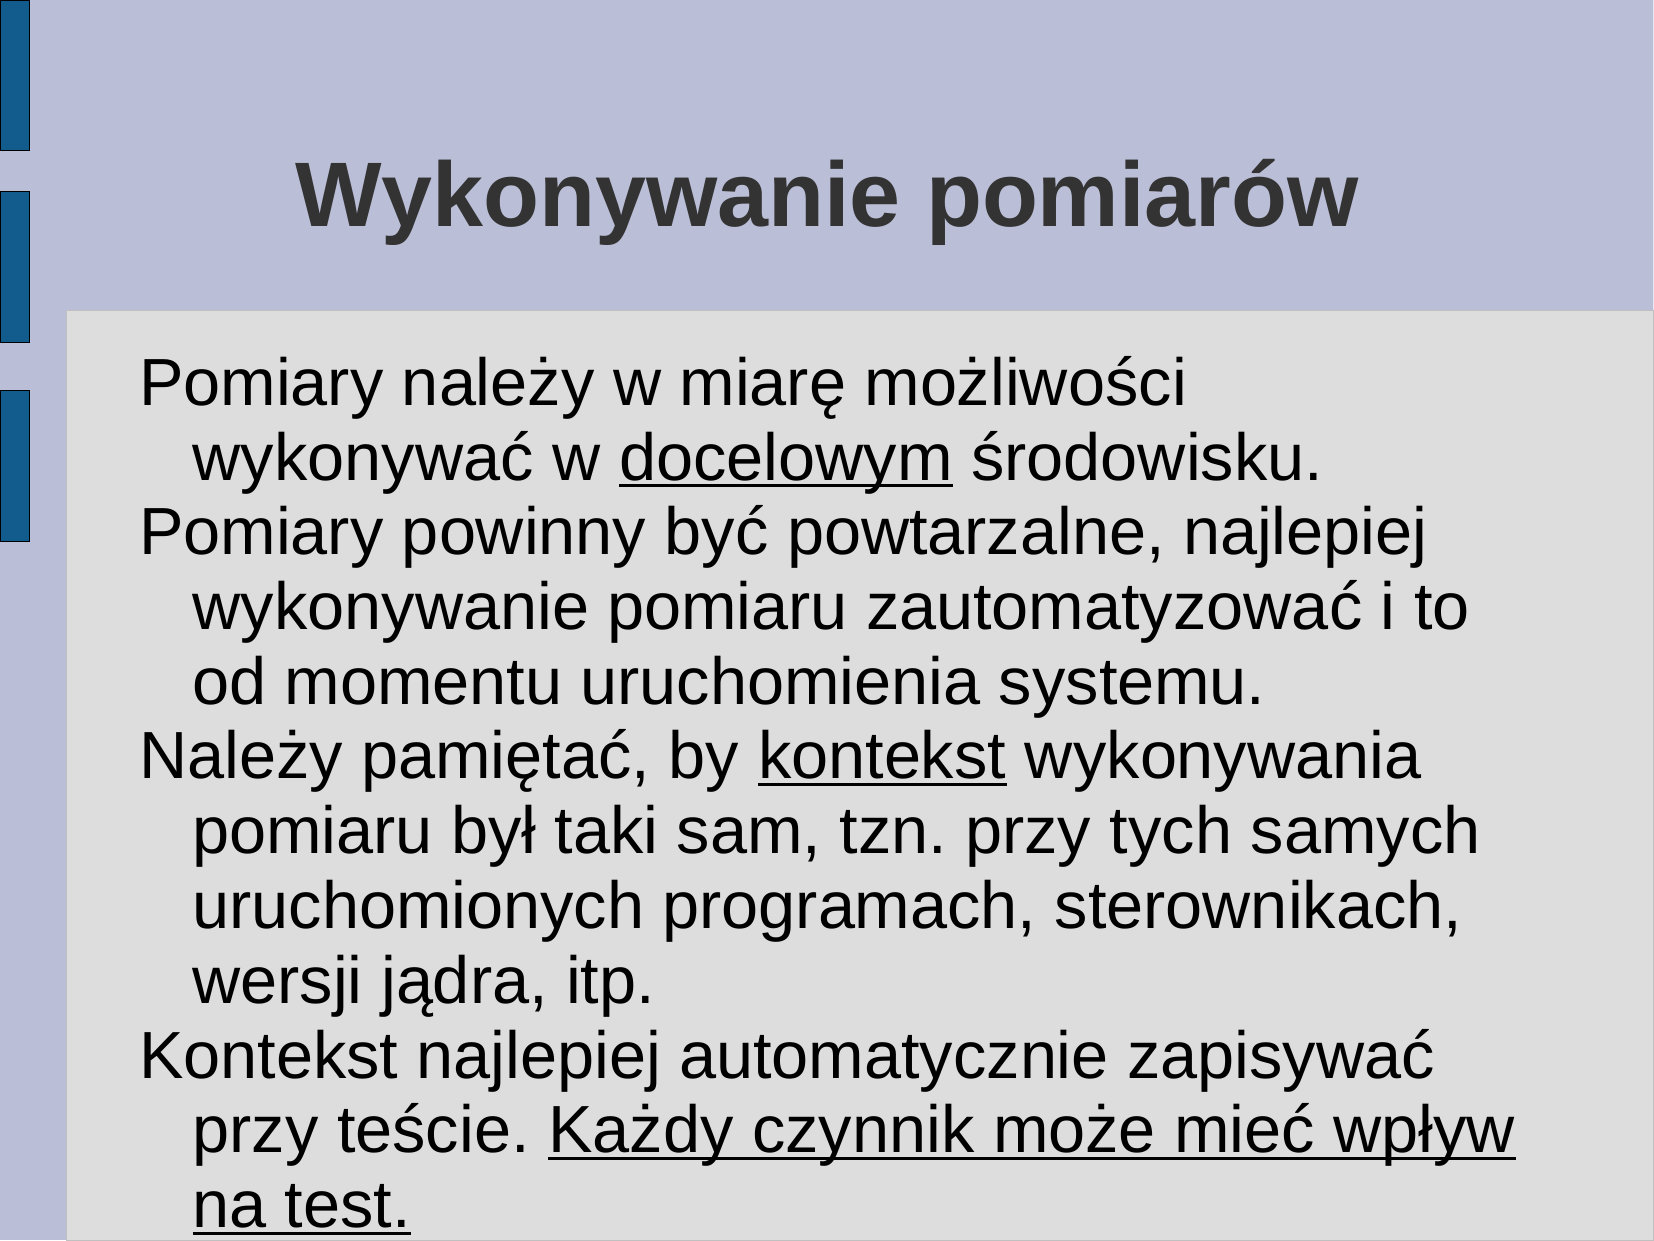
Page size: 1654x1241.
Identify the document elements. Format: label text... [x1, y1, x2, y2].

list Pomiary należy w miarę możliwości wykonywać w docelowym środowisku. Pomiary powinny być powtarzalne, najlepiej wykonywanie pomiaru zautomatyzować i to od momentu uruchomienia systemu. Należy pamiętać, by kontekst wykonywania pomiaru był taki sam, tzn. przy tych samych uruchomionych programach, sterownikach, wersji jądra, itp. Kontekst najlepiej automatycznie zapisywać przy teście. Każdy czynnik może mieć wpływ na test. [121, 344, 1534, 1178]
title Wykonywanie pomiarów [121, 91, 1534, 299]
